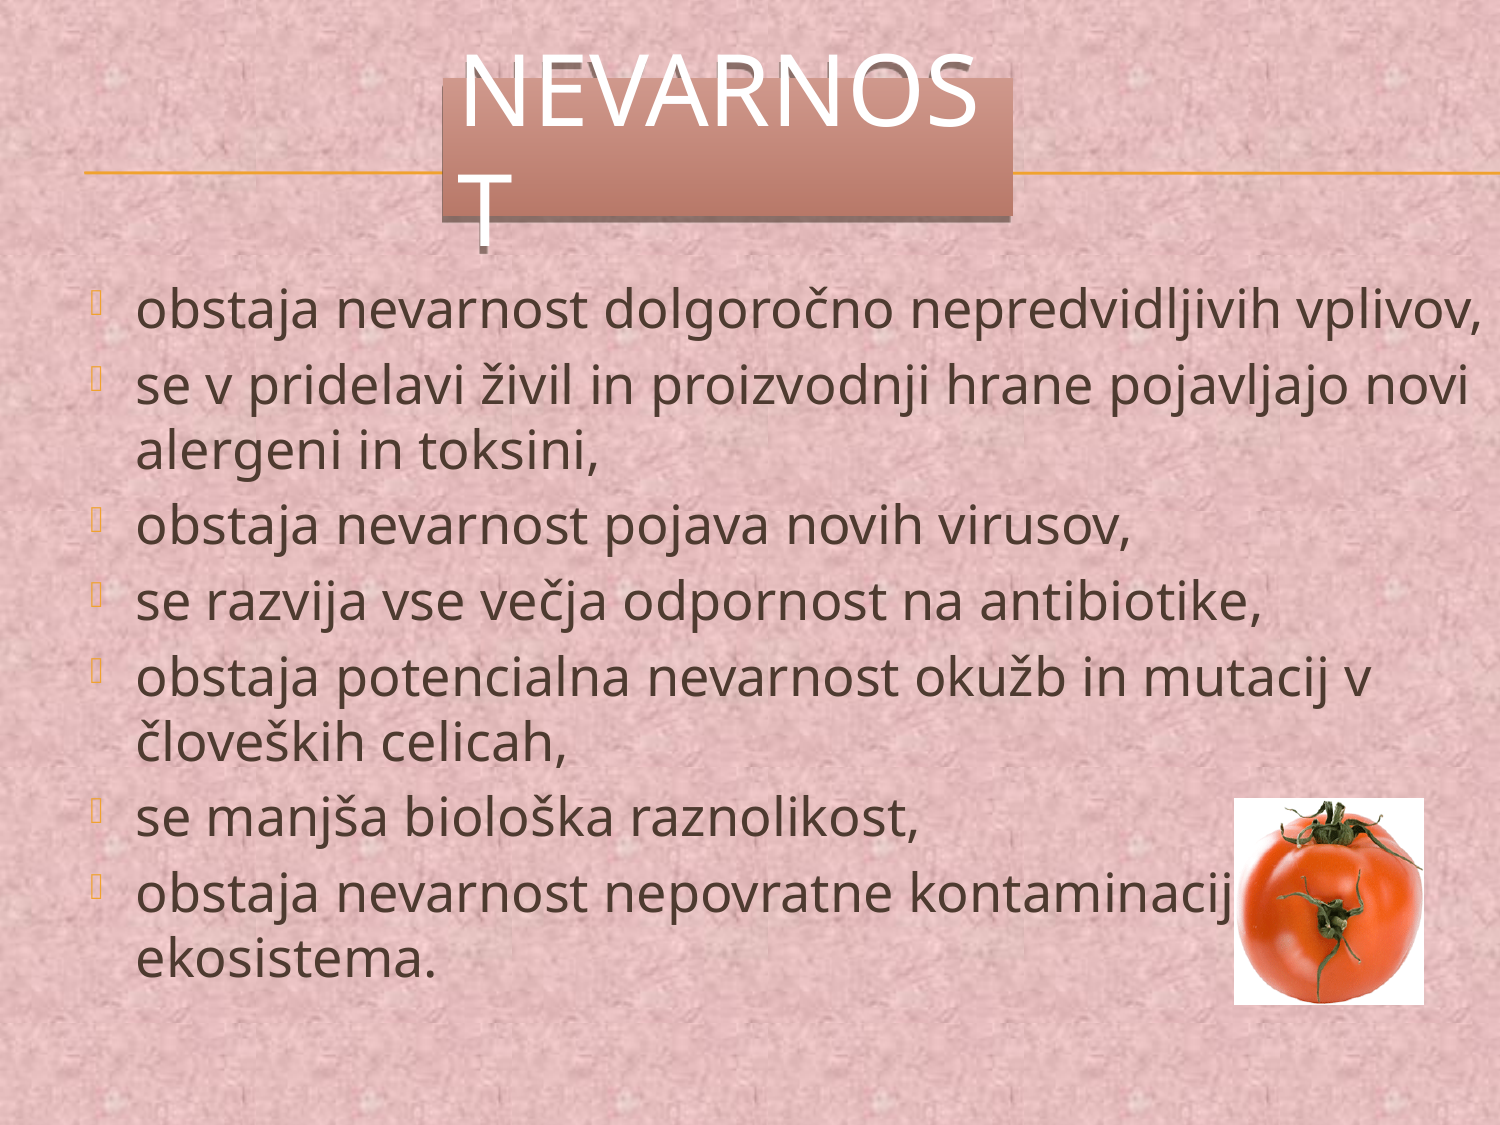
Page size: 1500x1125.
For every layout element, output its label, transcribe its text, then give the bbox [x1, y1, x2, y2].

title nevarnost [442, 78, 1013, 216]
picture [0, 0, 1500, 1125]
list obstaja nevarnost dolgoročno nepredvidljivih vplivov, se v pridelavi živil in proizvodnji hrane pojavljajo novi alergeni in toksini, obstaja nevarnost pojava novih virusov, se razvija vse večja odpornost na antibiotike, obstaja potencialna nevarnost okužb in mutacij v človeških celicah, se manjša biološka raznolikost, obstaja nevarnost nepovratne kontaminacije ekosistema. [75, 267, 1500, 1010]
picture [727, 70, 752, 78]
picture [866, 70, 901, 78]
picture [1234, 798, 1424, 1005]
